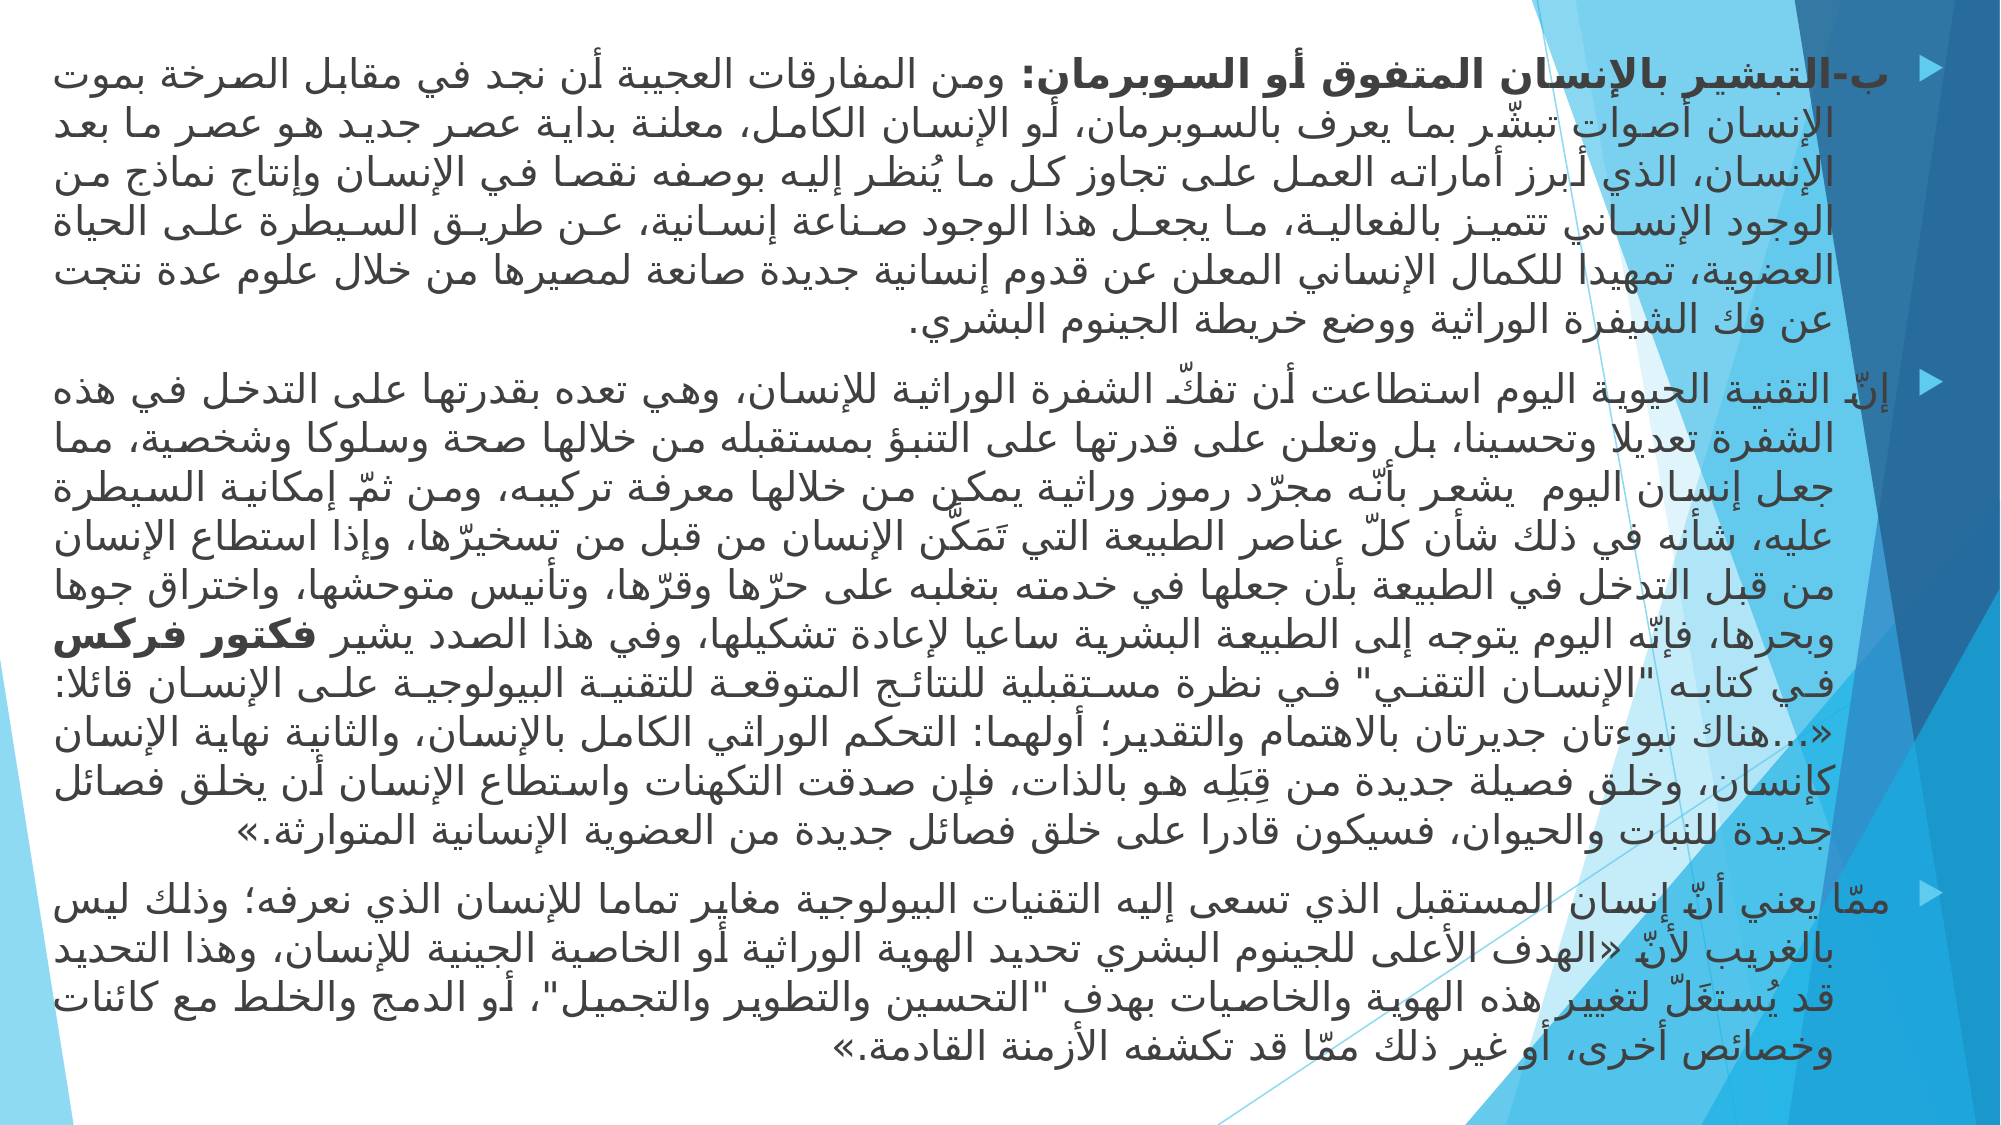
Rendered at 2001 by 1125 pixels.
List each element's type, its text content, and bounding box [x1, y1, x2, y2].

list ب-التبشير بالإنسان المتفوق أو السوبرمان: ومن المفارقات العجيبة أن نجد في مقابل الصرخة بموت الإنسان أصوات تبشّر بما يعرف بالسوبرمان، أو الإنسان الكامل، معلنة بداية عصر جديد هو عصر ما بعد الإنسان، الذي أبرز أماراته العمل على تجاوز كل ما يُنظر إليه بوصفه نقصا في الإنسان وإنتاج نماذج من الوجود الإنساني تتميز بالفعالية، ما يجعل هذا الوجود صناعة إنسانية، عن طريق السيطرة على الحياة العضوية، تمهيدا للكمال الإنساني المعلن عن قدوم إنسانية جديدة صانعة لمصيرها من خلال علوم عدة نتجت عن فك الشيفرة الوراثية ووضع خريطة الجينوم البشري. إنّ التقنية الحيوية اليوم استطاعت أن تفكّ الشفرة الوراثية للإنسان، وهي تعده بقدرتها على التدخل في هذه الشفرة تعديلا وتحسينا، بل وتعلن على قدرتها على التنبؤ بمستقبله من خلالها صحة وسلوكا وشخصية، مما جعل إنسان اليوم يشعر بأنّه مجرّد رموز وراثية يمكن من خلالها معرفة تركيبه، ومن ثمّ إمكانية السيطرة عليه، شأنه في ذلك شأن كلّ عناصر الطبيعة التي تَمَكَّن الإنسان من قبل من تسخيرّها، وإذا استطاع الإنسان من قبل التدخل في الطبيعة بأن جعلها في خدمته بتغلبه على حرّها وقرّها، وتأنيس متوحشها، واختراق جوها وبحرها، فإنّه اليوم يتوجه إلى الطبيعة البشرية ساعيا لإعادة تشكيلها، وفي هذا الصدد يشير فكتور فركس في كتابه "الإنسان التقني" في نظرة مستقبلية للنتائج المتوقعة للتقنية البيولوجية على الإنسان قائلا: «...هناك نبوءتان جديرتان بالاهتمام والتقدير؛ أولهما: التحكم الوراثي الكامل بالإنسان، والثانية نهاية الإنسان كإنسان، وخلق فصيلة جديدة من قِبَلِه هو بالذات، فإن صدقت التكهنات واستطاع الإنسان أن يخلق فصائل جديدة للنبات والحيوان، فسيكون قادرا على خلق فصائل جديدة من العضوية الإنسانية المتوارثة.» ممّا يعني أنّ إنسان المستقبل الذي تسعى إليه التقنيات البيولوجية مغاير تماما للإنسان الذي نعرفه؛ وذلك ليس بالغريب لأنّ «الهدف الأعلى للجينوم البشري تحديد الهوية الوراثية أو الخاصية الجينية للإنسان، وهذا التحديد قد يُستغَلّ لتغيير هذه الهوية والخاصيات بهدف "التحسين والتطوير والتجميل"، أو الدمج والخلط مع كائنات وخصائص أخرى، أو غير ذلك ممّا قد تكشفه الأزمنة القادمة.» [38, 40, 1962, 1089]
